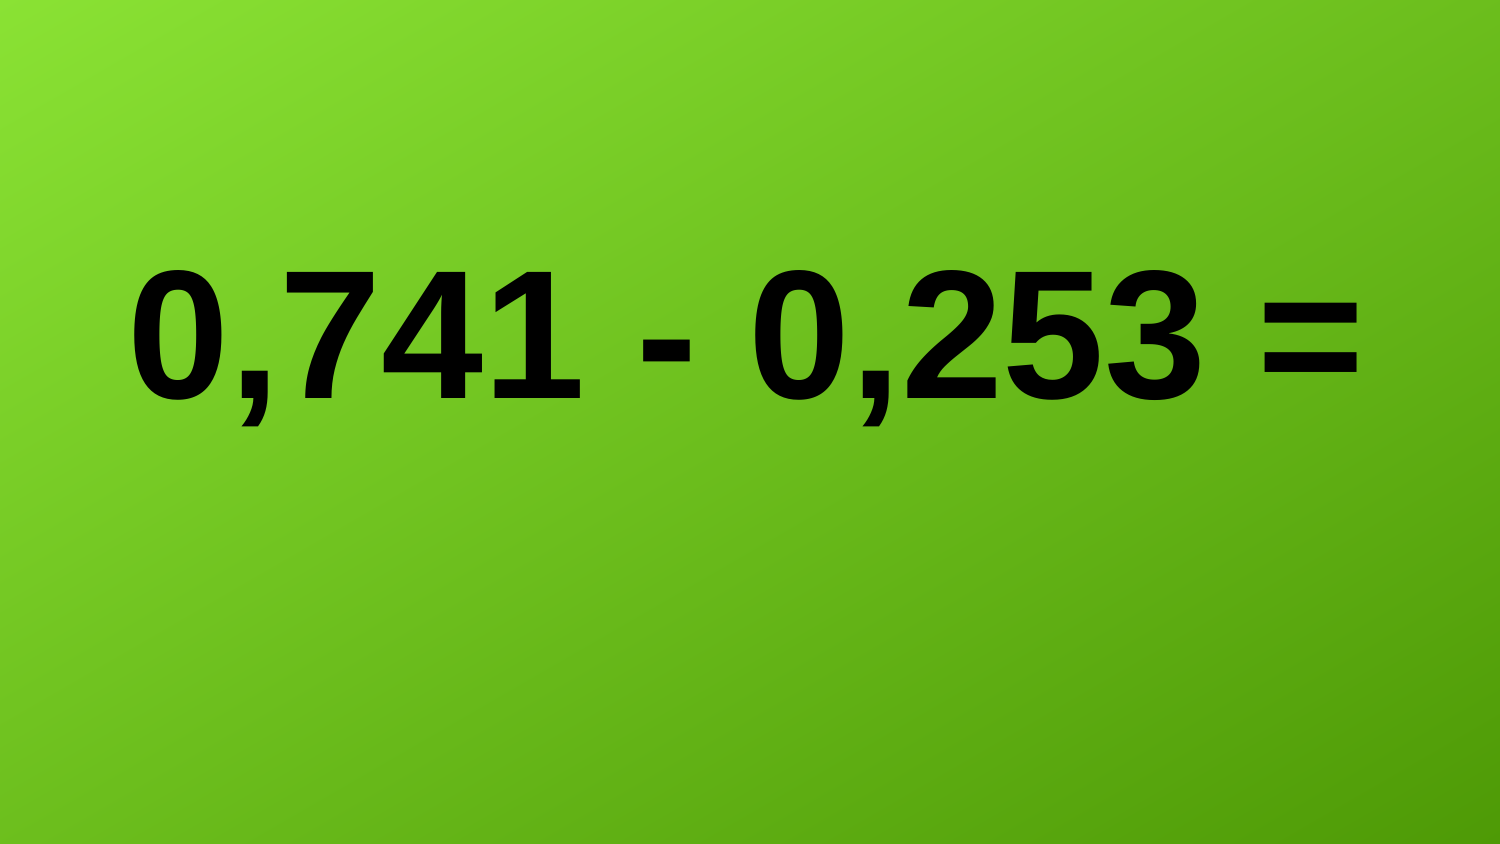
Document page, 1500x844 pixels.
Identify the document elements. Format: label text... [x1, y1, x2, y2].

text_box 0,741 - 0,253 = [112, 259, 1388, 450]
